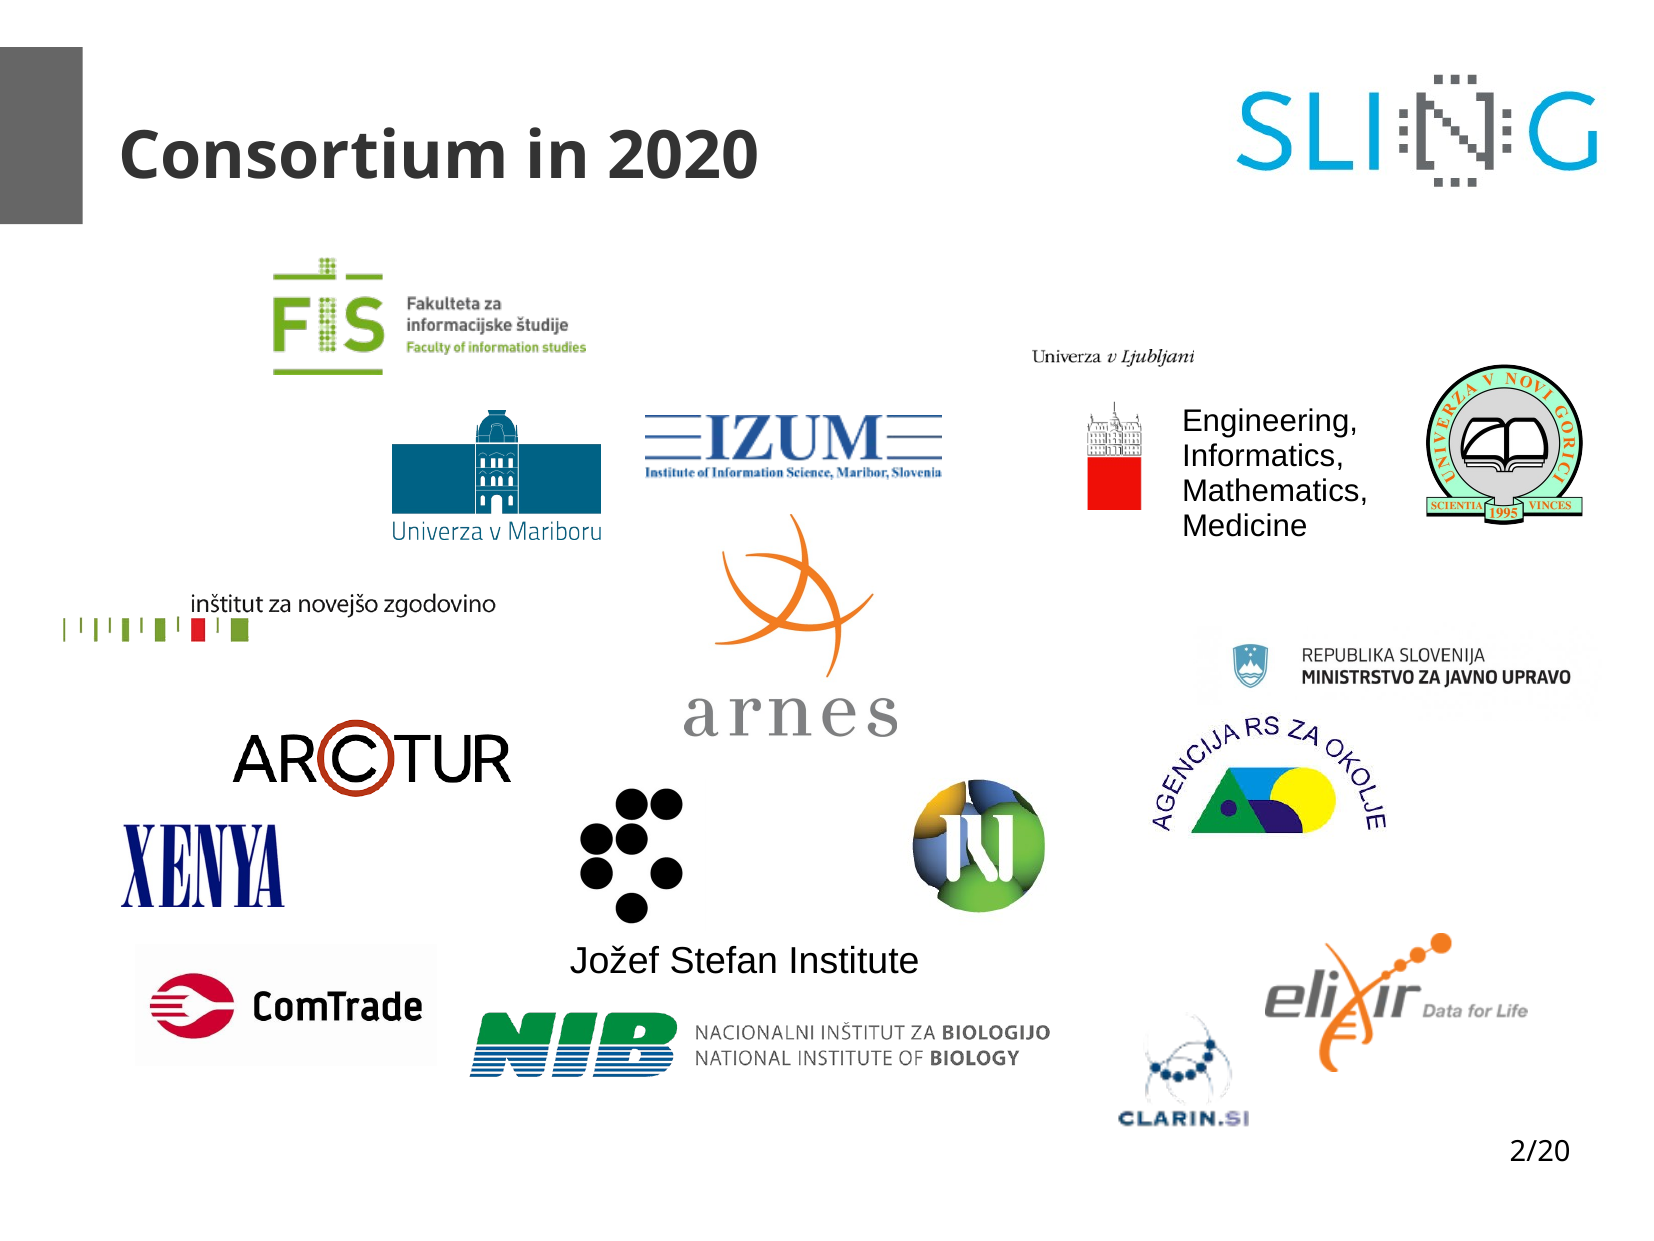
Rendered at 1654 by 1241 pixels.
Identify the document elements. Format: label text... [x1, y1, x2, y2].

picture [60, 576, 516, 663]
picture [645, 415, 942, 481]
picture [215, 708, 528, 811]
picture [1265, 933, 1528, 1072]
picture [1425, 364, 1583, 526]
picture [392, 410, 601, 444]
title Consortium in 2020 [118, 49, 1571, 257]
picture [465, 1009, 1054, 1081]
picture [1148, 622, 1602, 849]
picture [854, 751, 1111, 933]
picture [1117, 1005, 1251, 1139]
picture [1185, 14, 1648, 247]
picture [392, 495, 601, 541]
picture [120, 825, 286, 907]
picture [271, 256, 586, 376]
text_box Engineering, Informatics, Mathematics, Medicine [1167, 395, 1408, 556]
picture [555, 779, 706, 931]
picture [135, 944, 437, 1066]
text_box Jožef Stefan Institute [555, 932, 993, 1009]
picture [684, 514, 897, 737]
picture [1032, 349, 1194, 511]
